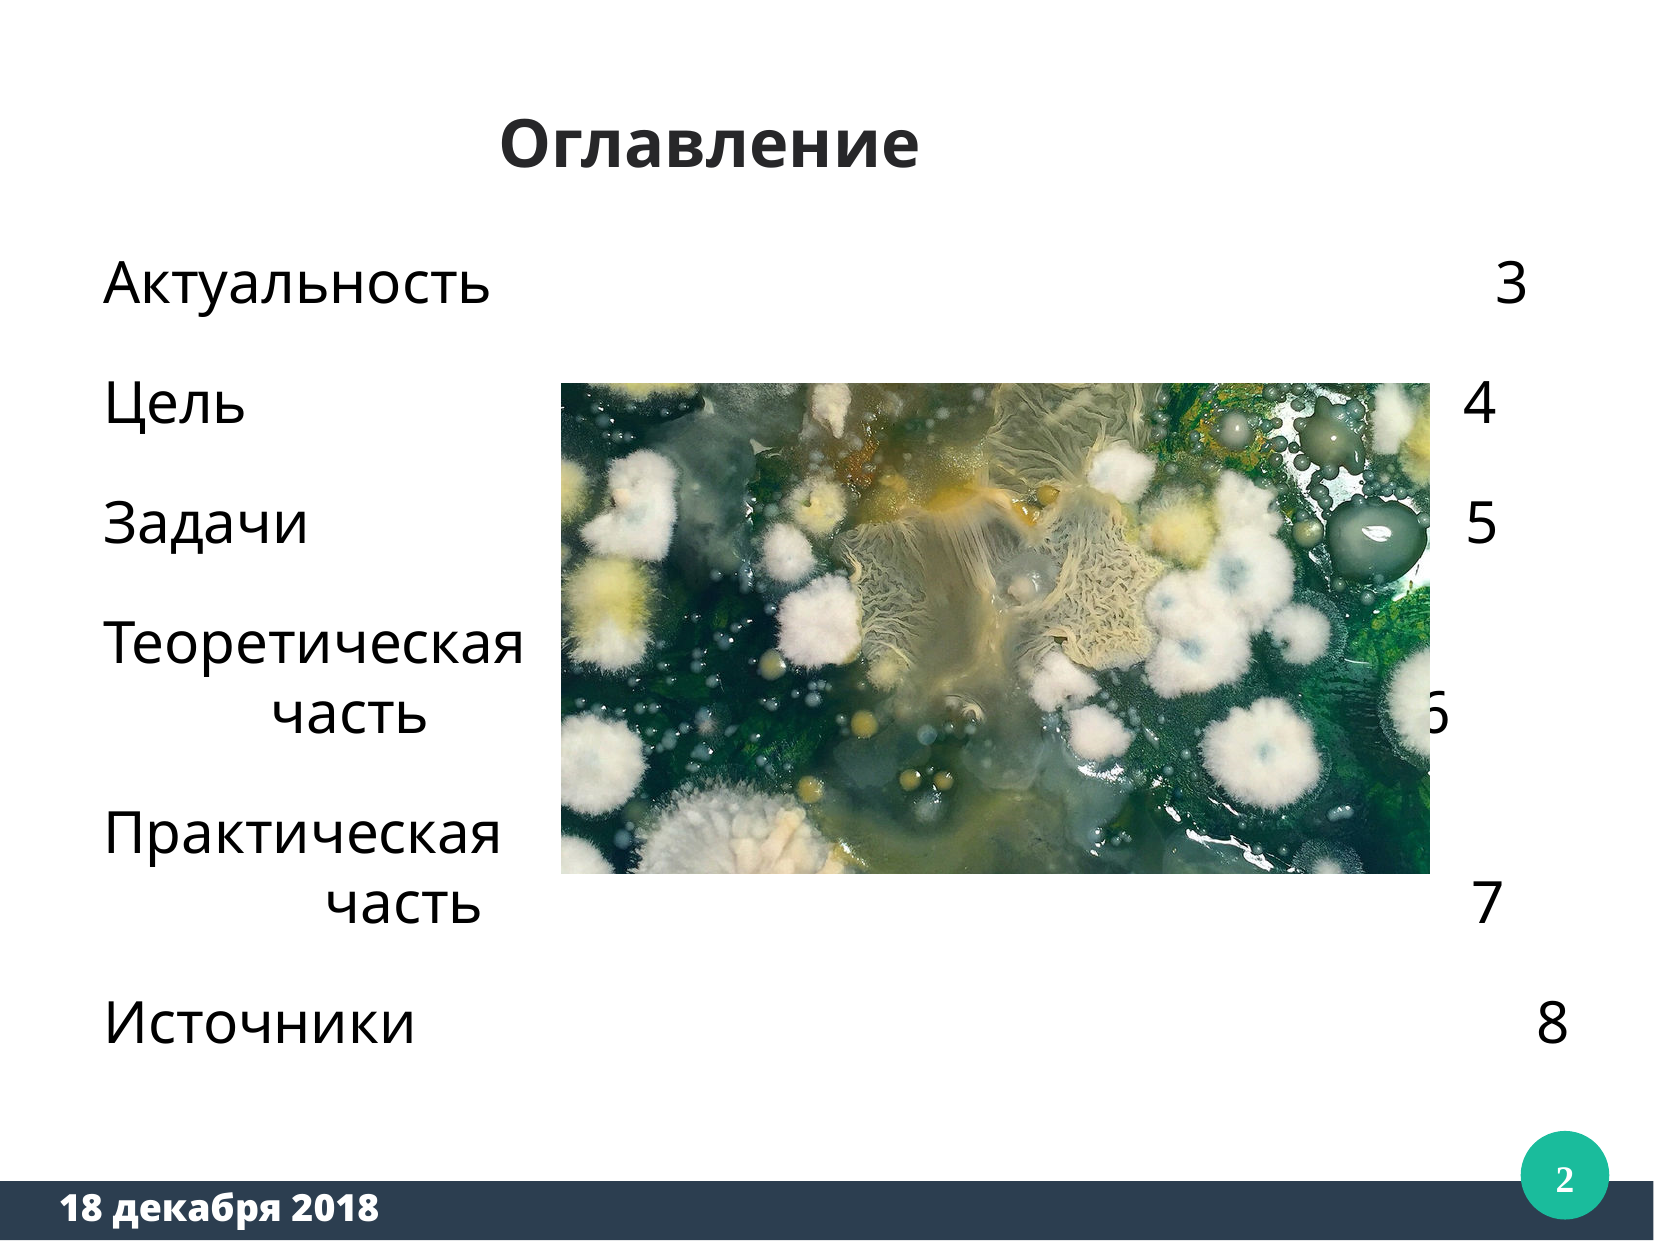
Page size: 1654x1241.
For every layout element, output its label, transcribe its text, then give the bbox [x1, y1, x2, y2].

picture [561, 383, 1430, 874]
text_box Оглавление [483, 88, 1152, 237]
text_box Актуальность 3 Цель 4 Задачи 5 Теоретическая часть 6 Практическая часть 7 Источники 8 [88, 237, 1595, 1063]
text_box 2 [1505, 1151, 1625, 1211]
